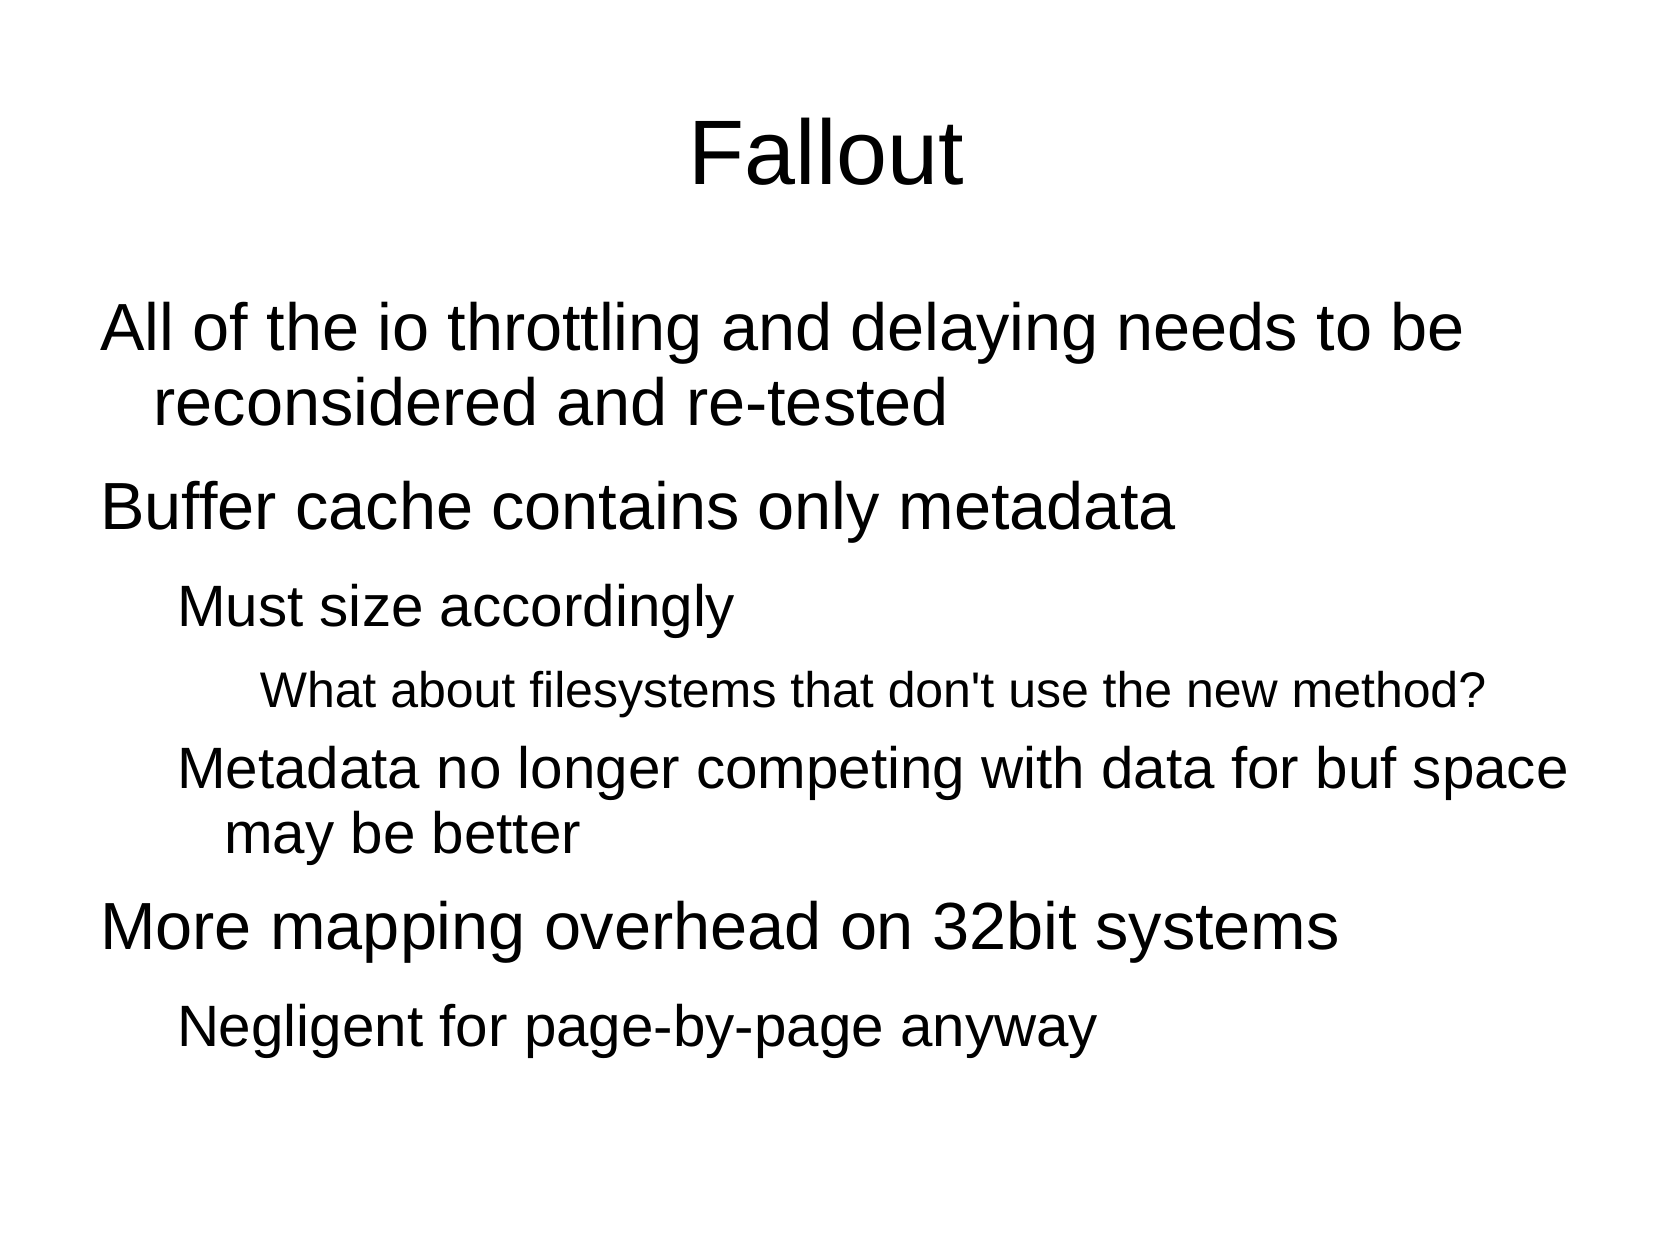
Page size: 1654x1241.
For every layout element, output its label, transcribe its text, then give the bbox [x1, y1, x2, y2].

list All of the io throttling and delaying needs to be reconsidered and re-tested Buffer cache contains only metadata Must size accordingly What about filesystems that don't use the new method? Metadata no longer competing with data for buf space may be better More mapping overhead on 32bit systems Negligent for page-by-page anyway [82, 290, 1571, 1094]
title Fallout [82, 56, 1571, 250]
